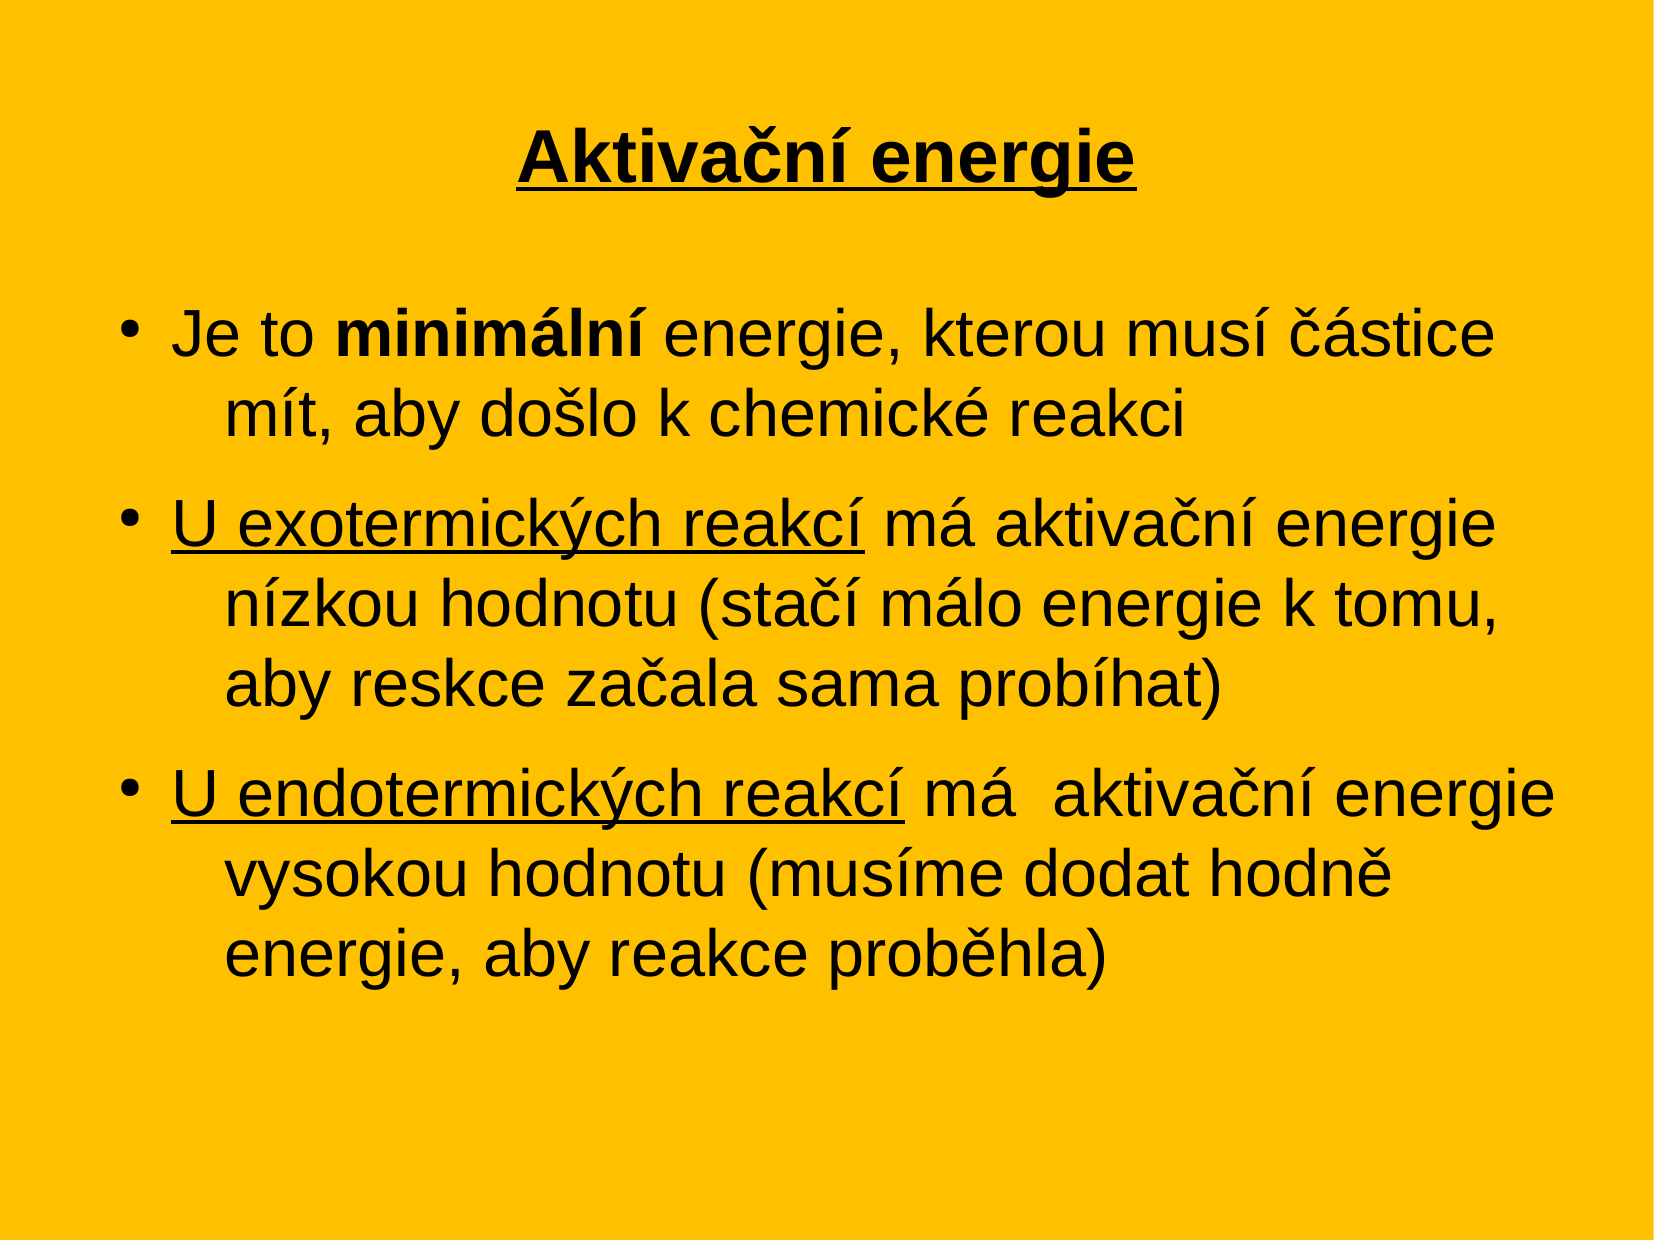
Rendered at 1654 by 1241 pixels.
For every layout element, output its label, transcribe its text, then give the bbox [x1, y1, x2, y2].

list Je to minimální energie, kterou musí částice mít, aby došlo k chemické reakci U exotermických reakcí má aktivační energie nízkou hodnotu (stačí málo energie k tomu, aby reskce začala sama probíhat) U endotermických reakcí má aktivační energie vysokou hodnotu (musíme dodat hodně energie, aby reakce proběhla) [82, 290, 1565, 1109]
title Aktivační energie [82, 49, 1571, 257]
